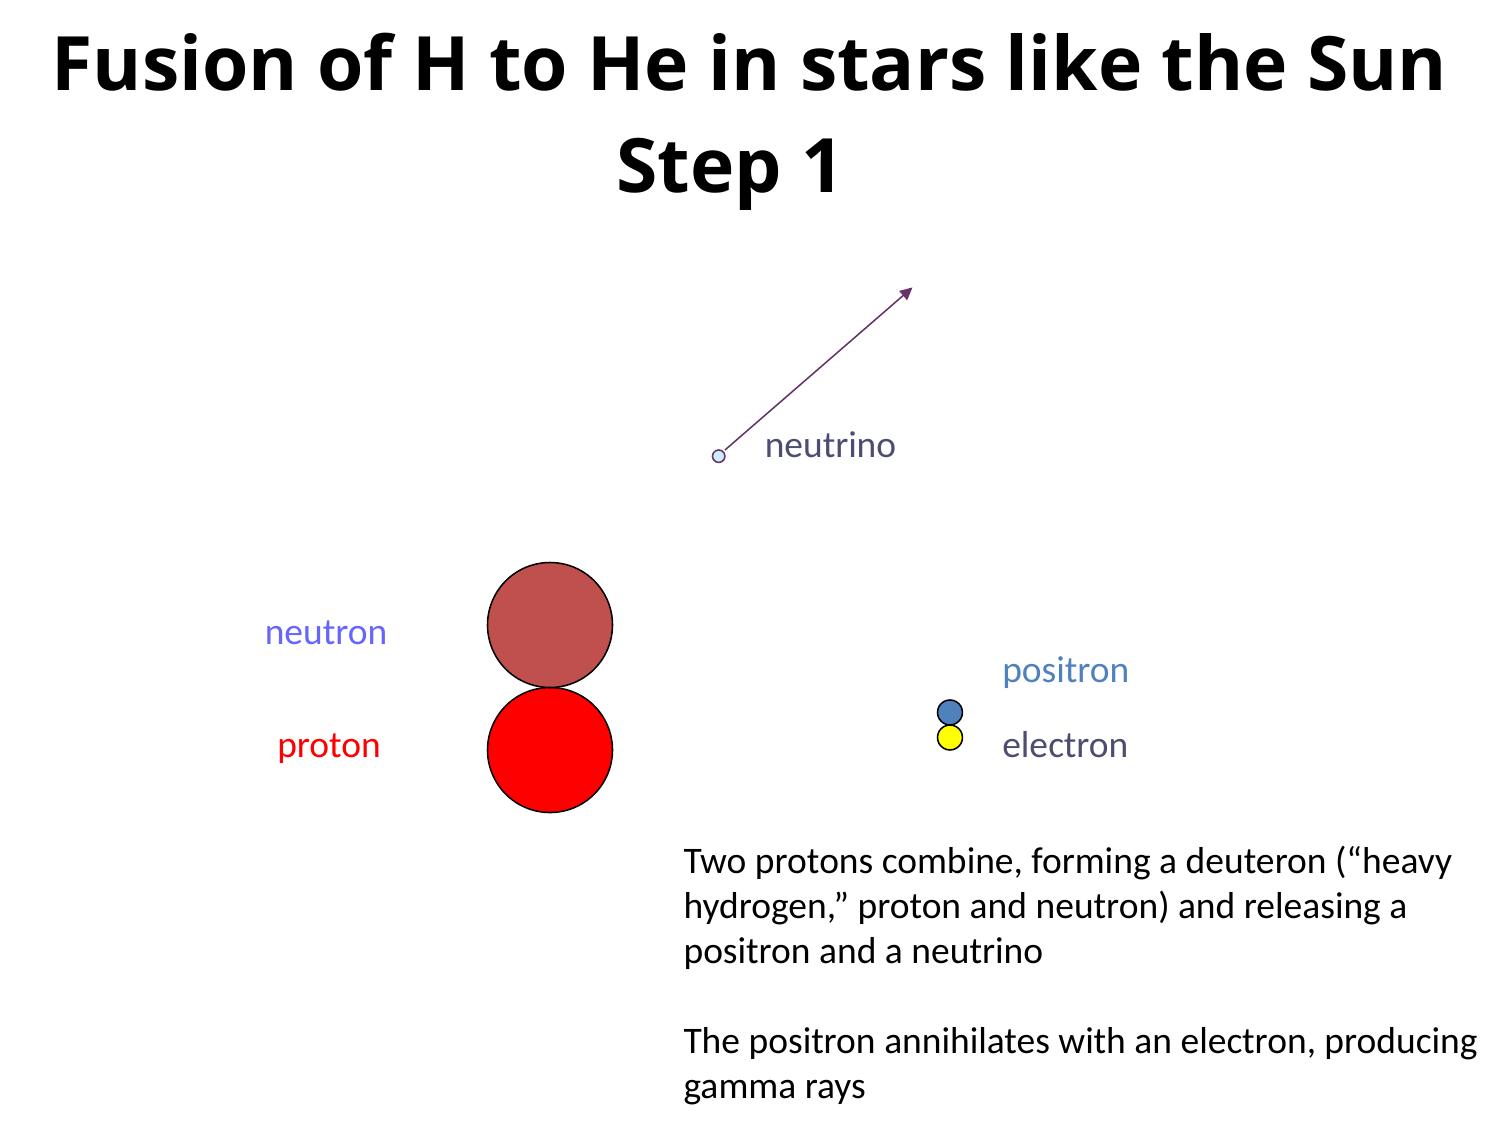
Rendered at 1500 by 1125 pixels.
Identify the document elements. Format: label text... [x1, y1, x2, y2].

text_box [712, 449, 725, 463]
text_box neutrino [750, 412, 950, 473]
text_box positron [987, 637, 1188, 698]
title Fusion of H to He in stars like the Sun Step 1 [30, 25, 1471, 200]
text_box [487, 562, 613, 813]
text_box Two protons combine, forming a deuteron (“heavy hydrogen,” proton and neutron) and releasing a positron and a neutrino The positron annihilates with an electron, producing gamma rays [668, 828, 1500, 1114]
text_box neutrino [750, 412, 766, 426]
text_box neutron [249, 599, 450, 660]
text_box proton [262, 712, 438, 773]
text_box electron [987, 712, 1188, 773]
text_box [937, 699, 963, 751]
